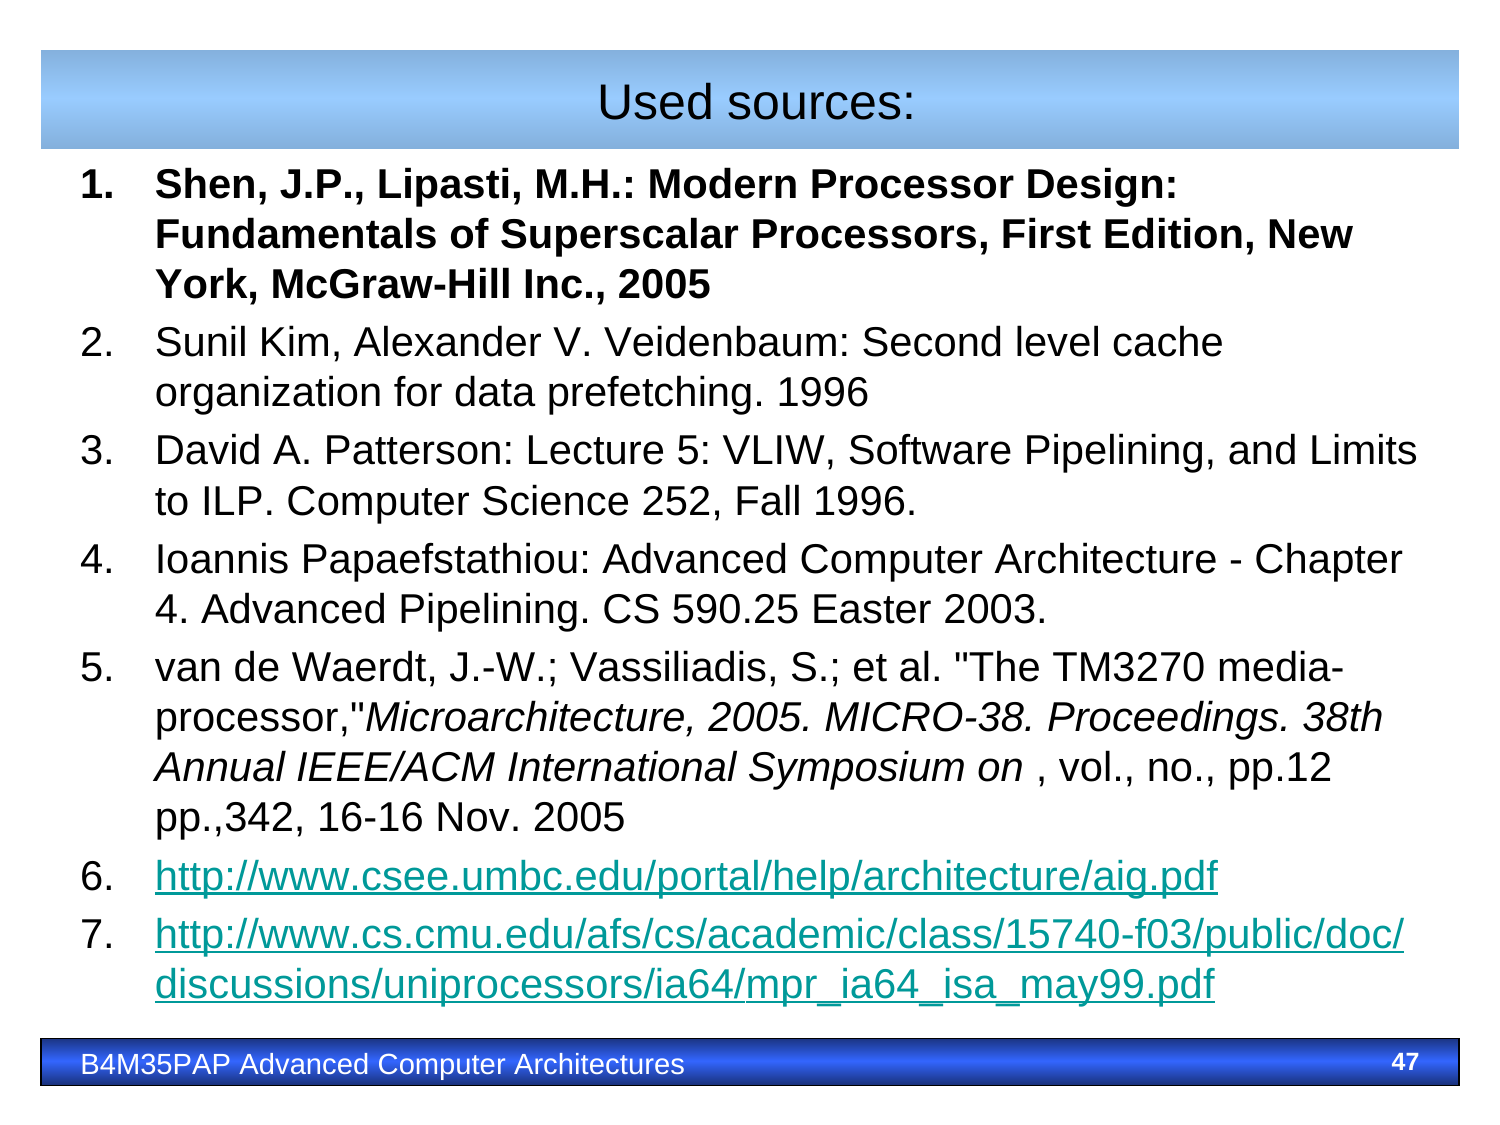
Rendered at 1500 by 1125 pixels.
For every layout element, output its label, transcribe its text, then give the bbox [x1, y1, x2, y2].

title Used sources: [41, 50, 1459, 149]
list Shen, J.P., Lipasti, M.H.: Modern Processor Design: Fundamentals of Superscalar Processors, First Edition, New York, McGraw-Hill Inc., 2005 Sunil Kim, Alexander V. Veidenbaum: Second level cache organization for data prefetching. 1996 David A. Patterson: Lecture 5: VLIW, Software Pipelining, and Limits to ILP. Computer Science 252, Fall 1996. Ioannis Papaefstathiou: Advanced Computer Architecture - Chapter 4. Advanced Pipelining. CS 590.25 Easter 2003. van de Waerdt, J.-W.; Vassiliadis, S.; et al. "The TM3270 media-processor,"Microarchitecture, 2005. MICRO-38. Proceedings. 38th Annual IEEE/ACM International Symposium on , vol., no., pp.12 pp.,342, 16-16 Nov. 2005 http://www.csee.umbc.edu/portal/help/architecture/aig.pdf http://www.cs.cmu.edu/afs/cs/academic/class/15740-f03/public/doc/discussions/uniprocessors/ia64/mpr_ia64_isa_may99.pdf [64, 148, 1436, 1000]
